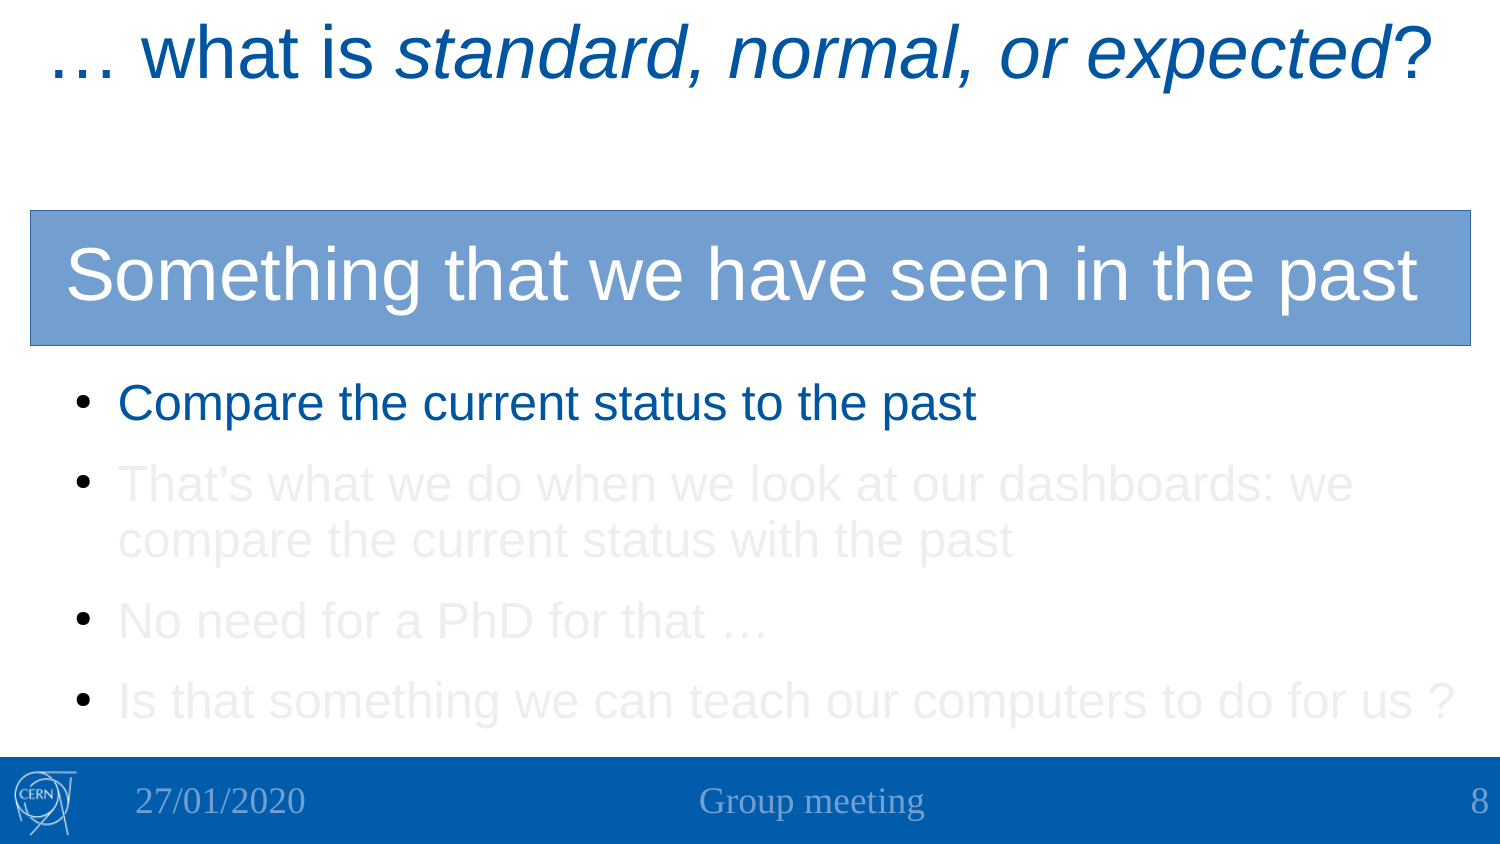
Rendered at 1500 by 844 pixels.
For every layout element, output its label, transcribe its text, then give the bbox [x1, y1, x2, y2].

text_box [30, 210, 1471, 346]
list Compare the current status to the past That’s what we do when we look at our dashboards: we compare the current status with the past No need for a PhD for that … Is that something we can teach our computers to do for us ? [60, 375, 1486, 736]
text_box Something that we have seen in the past [30, 225, 1456, 331]
title … what is standard, normal, or expected? [0, 0, 1500, 106]
